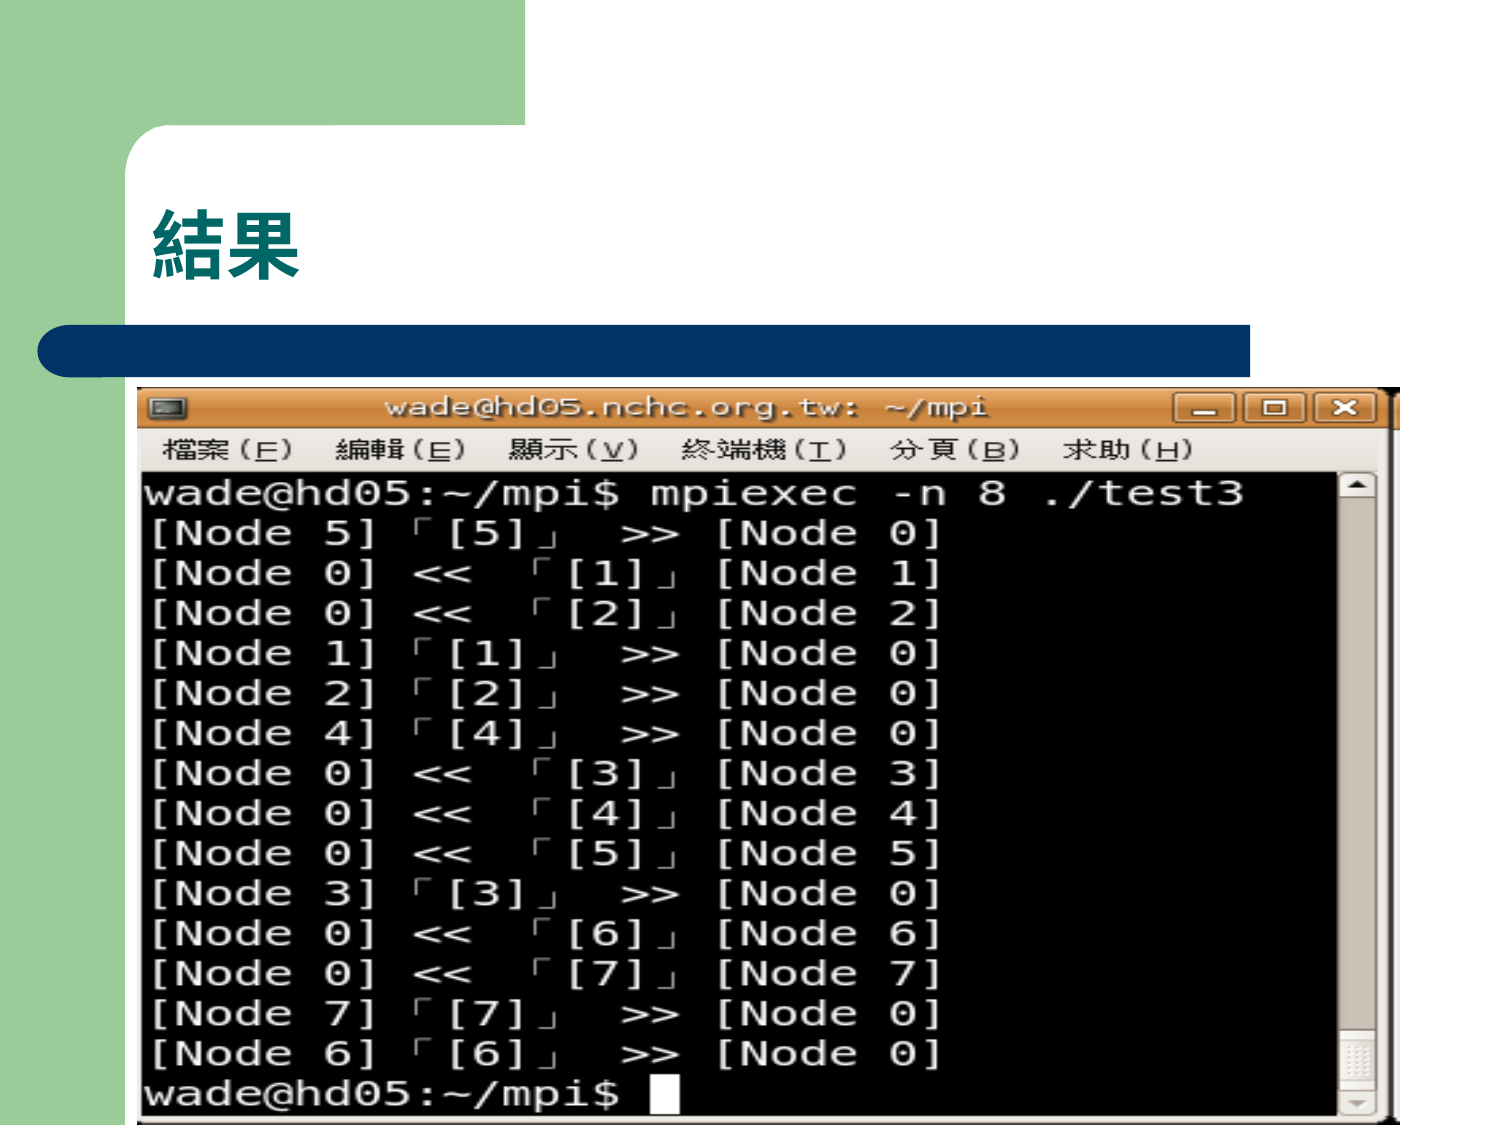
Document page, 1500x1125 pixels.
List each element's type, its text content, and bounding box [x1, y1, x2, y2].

picture [137, 387, 1400, 1125]
title 結果 [136, 136, 1414, 301]
